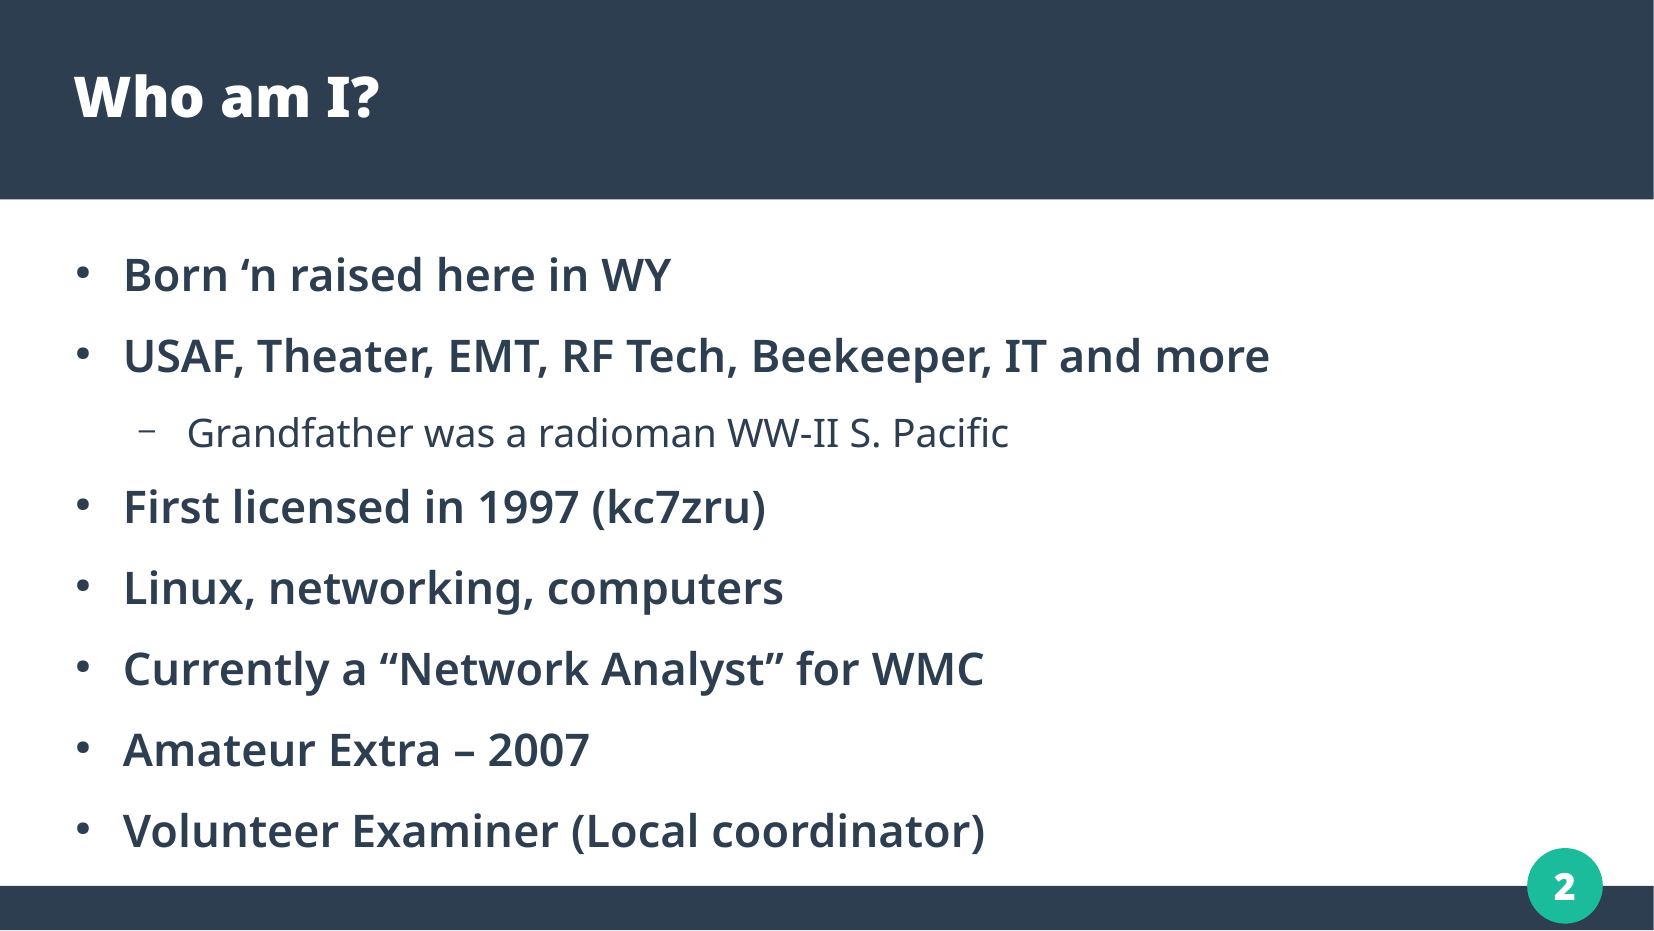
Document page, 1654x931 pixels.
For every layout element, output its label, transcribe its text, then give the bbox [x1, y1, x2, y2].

title Who am I? [59, 37, 1595, 155]
list Born ‘n raised here in WY USAF, Theater, EMT, RF Tech, Beekeeper, IT and more Grandfather was a radioman WW-II S. Pacific First licensed in 1997 (kc7zru) Linux, networking, computers Currently a “Network Analyst” for WMC Amateur Extra – 2007 Volunteer Examiner (Local coordinator) [59, 243, 1595, 864]
